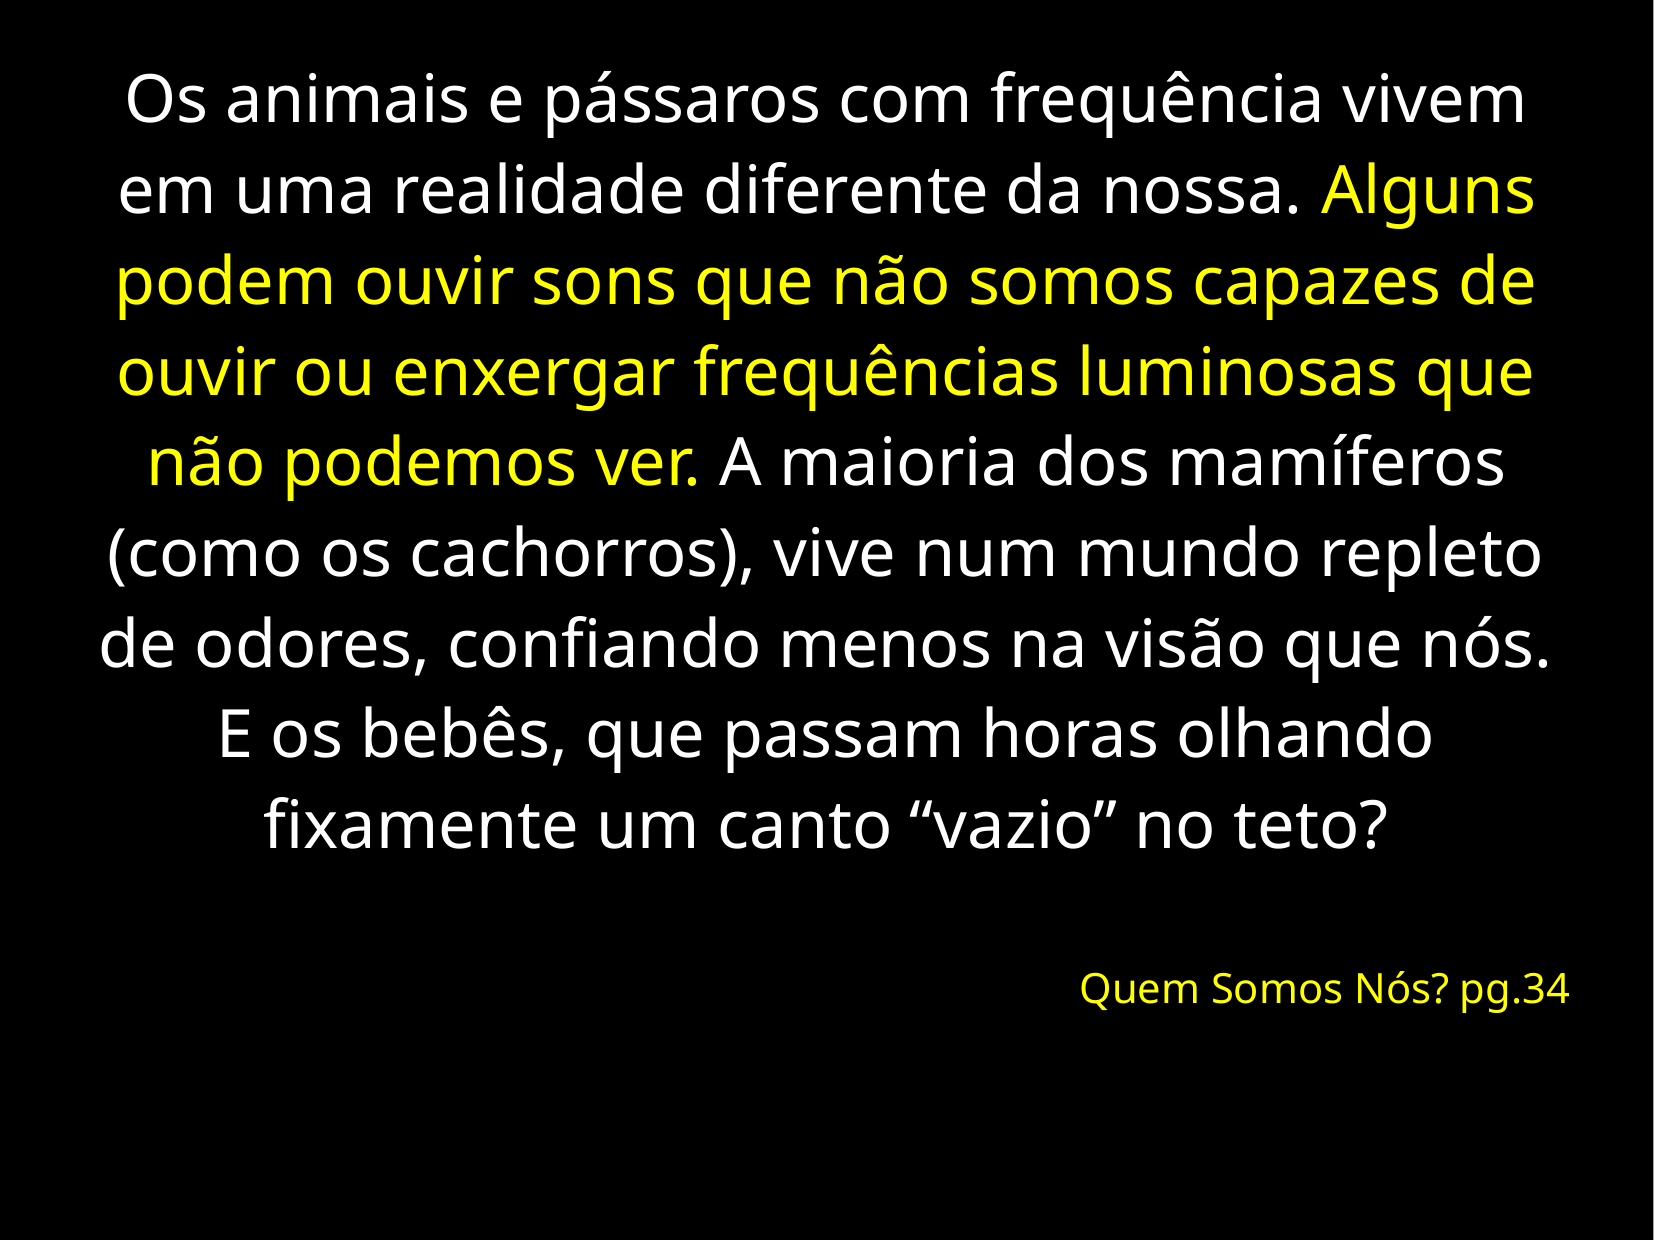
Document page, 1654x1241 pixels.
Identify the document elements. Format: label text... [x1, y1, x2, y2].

subtitle Os animais e pássaros com frequência vivem em uma realidade diferente da nossa. Alguns podem ouvir sons que não somos capazes de ouvir ou enxergar frequências luminosas que não podemos ver. A maioria dos mamíferos (como os cachorros), vive num mundo repleto de odores, confiando menos na visão que nós. E os bebês, que passam horas olhando fixamente um canto “vazio” no teto? Quem Somos Nós? pg.34 [82, 49, 1571, 1109]
